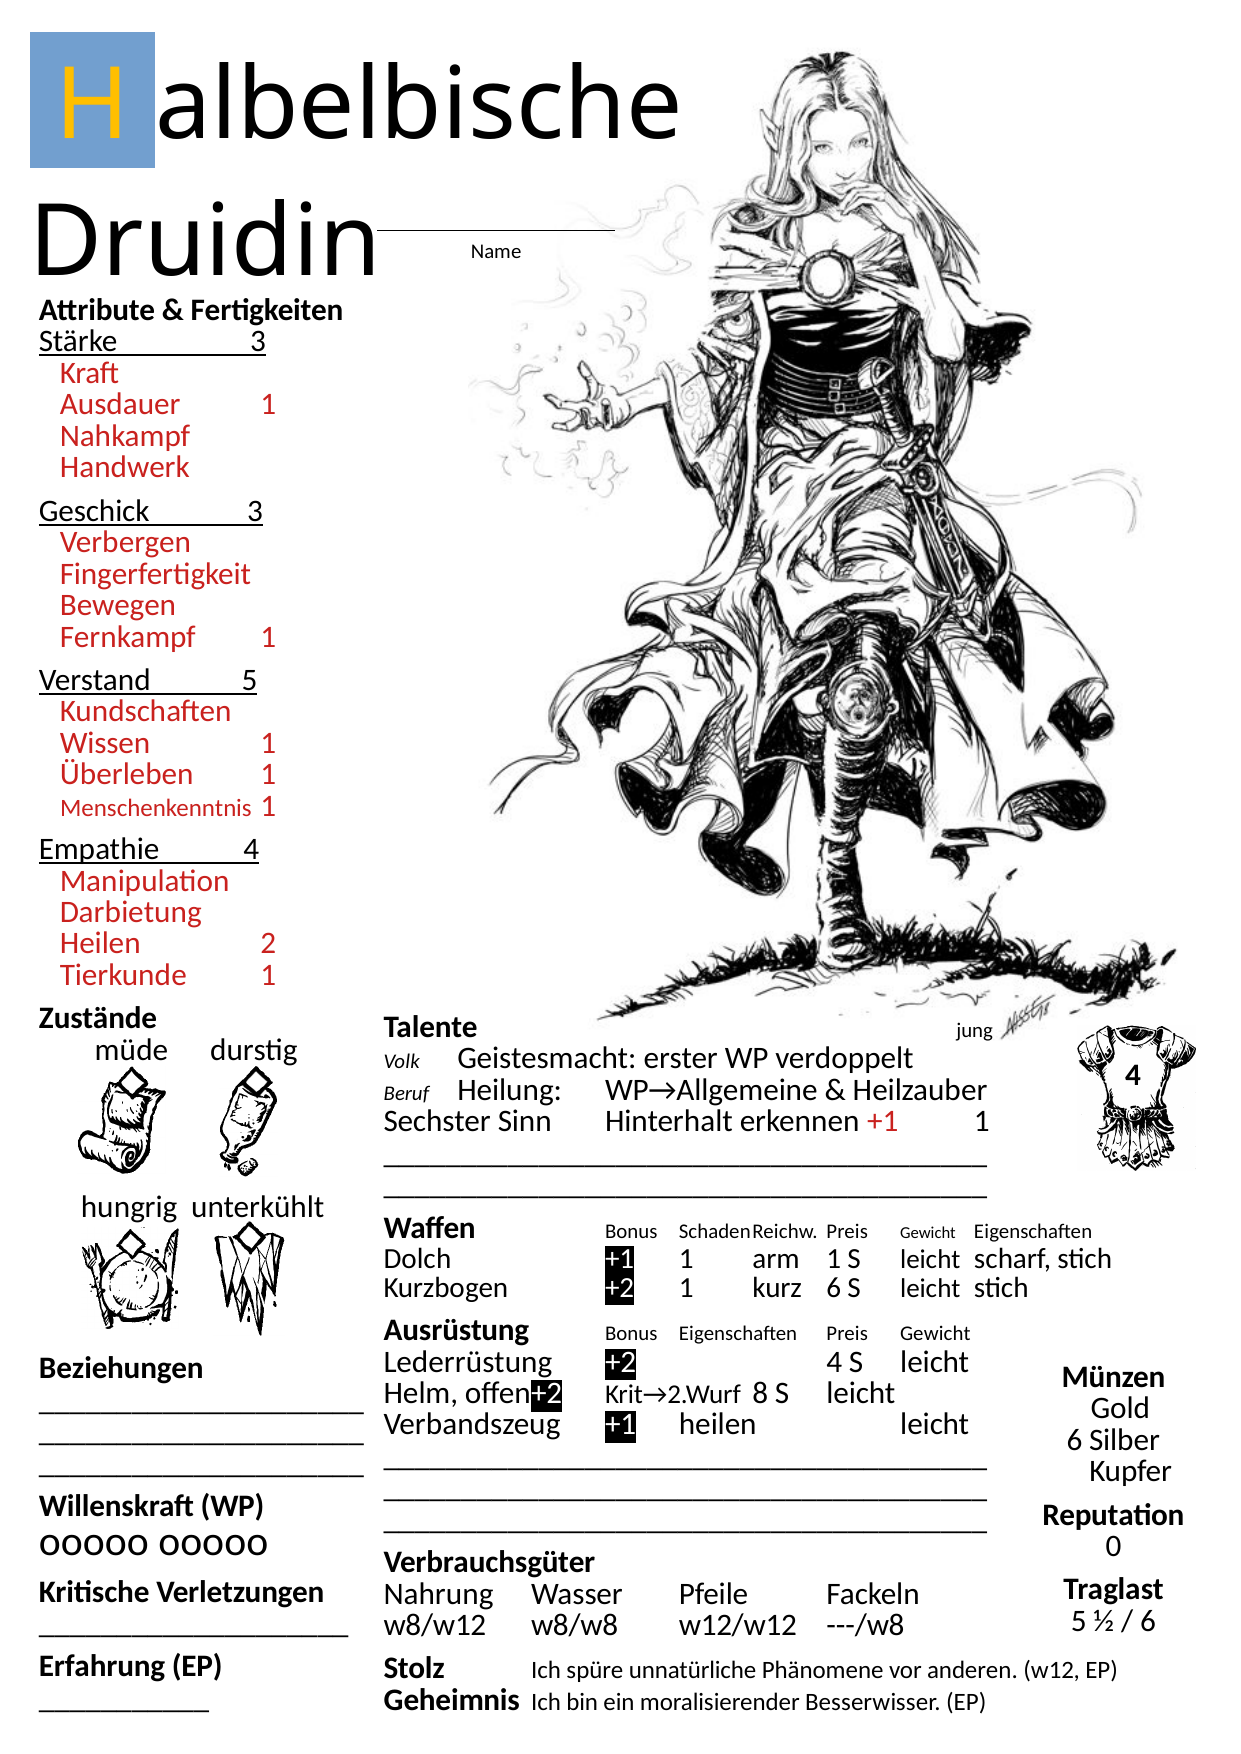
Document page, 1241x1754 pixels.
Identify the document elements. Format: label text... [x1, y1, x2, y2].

picture [219, 1066, 278, 1177]
text_box H albelbische Druidin [14, 24, 625, 274]
picture [81, 1227, 179, 1329]
text_box Talente jung Volk Geistesmacht: erster WP verdoppelt Beruf Heilung: WP→Allgemeine & Heilzauber Sechster Sinn Hinterhalt erkennen +1 1 _______________________________________ _______________________________________ Waffen Bonus Schaden Reichw. Preis Gewicht Eigenschaften Dolch +1 1 arm 1 S leicht scharf, stich Kurzbogen +2 1 kurz 6 S leicht stich Ausrüstung Bonus Eigenschaften Preis Gewicht Lederrüstung +2 4 S leicht Helm, offen +2 Krit→2.Wurf 8 S leicht Verbandszeug +1 heilen leicht _______________________________________ _______________________________________ _______________________________________ Verbrauchsgüter Nahrung Wasser Pfeile Fackeln w8/w12 w8/w8 w12/w12 ---/w8 Stolz Ich spüre unnatürliche Phänomene vor anderen. (w12, EP) Geheimnis Ich bin ein moralisierender Besserwisser. (EP) [368, 1006, 1141, 1722]
text_box Münzen Gold 6 Silber Kupfer Reputation 0 Traglast 5 ½ / 6 [1025, 1356, 1202, 1645]
text_box Attribute & Fertigkeiten Stärke 3 Kraft Ausdauer 1 Nahkampf Handwerk Geschick 3 Verbergen Fingerfertigkeit Bewegen Fernkampf 1 Verstand 5 Kundschaften Wissen 1 Überleben 1 Menschenkenntnis 1 Empathie 4 Manipulation Darbietung Heilen 2 Tierkunde 1 Zustände müde durstig hungrig unterkühlt Beziehungen _____________________ _____________________ _____________________ Willenskraft (WP) ooooo ooooo Kritische Verletzungen ____________________ Erfahrung (EP) ___________ [24, 289, 381, 1715]
text_box 4 [1030, 1054, 1236, 1101]
picture [1077, 1101, 1196, 1171]
picture [213, 1221, 285, 1337]
picture [468, 37, 1196, 1054]
text_box Name [456, 234, 537, 271]
picture [77, 1066, 166, 1174]
